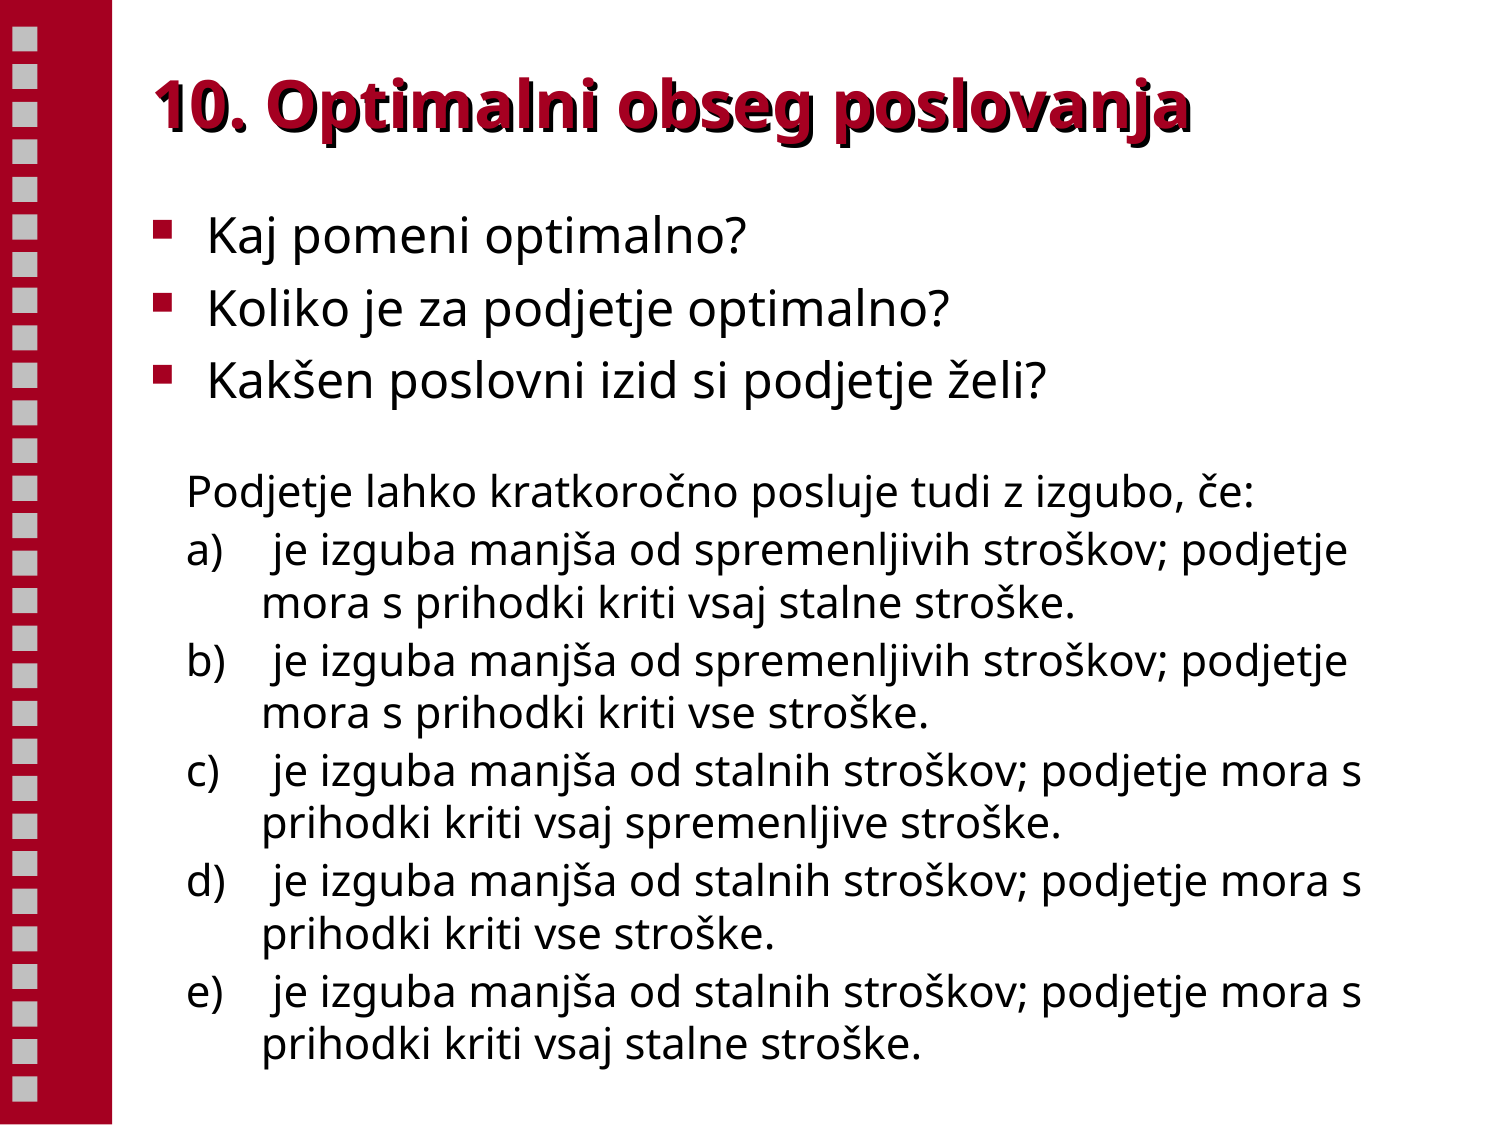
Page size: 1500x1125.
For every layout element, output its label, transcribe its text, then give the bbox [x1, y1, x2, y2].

text_box Podjetje lahko kratkoročno posluje tudi z izgubo, če: je izguba manjša od spremenljivih stroškov; podjetje mora s prihodki kriti vsaj stalne stroške. je izguba manjša od spremenljivih stroškov; podjetje mora s prihodki kriti vse stroške. je izguba manjša od stalnih stroškov; podjetje mora s prihodki kriti vsaj spremenljive stroške. je izguba manjša od stalnih stroškov; podjetje mora s prihodki kriti vse stroške. je izguba manjša od stalnih stroškov; podjetje mora s prihodki kriti vsaj stalne stroške. [171, 456, 1436, 1077]
text_box Kaj pomeni optimalno? Koliko je za podjetje optimalno? Kakšen poslovni izid si podjetje želi? [135, 196, 1416, 457]
title 10. Optimalni obseg poslovanja [136, 30, 1412, 173]
